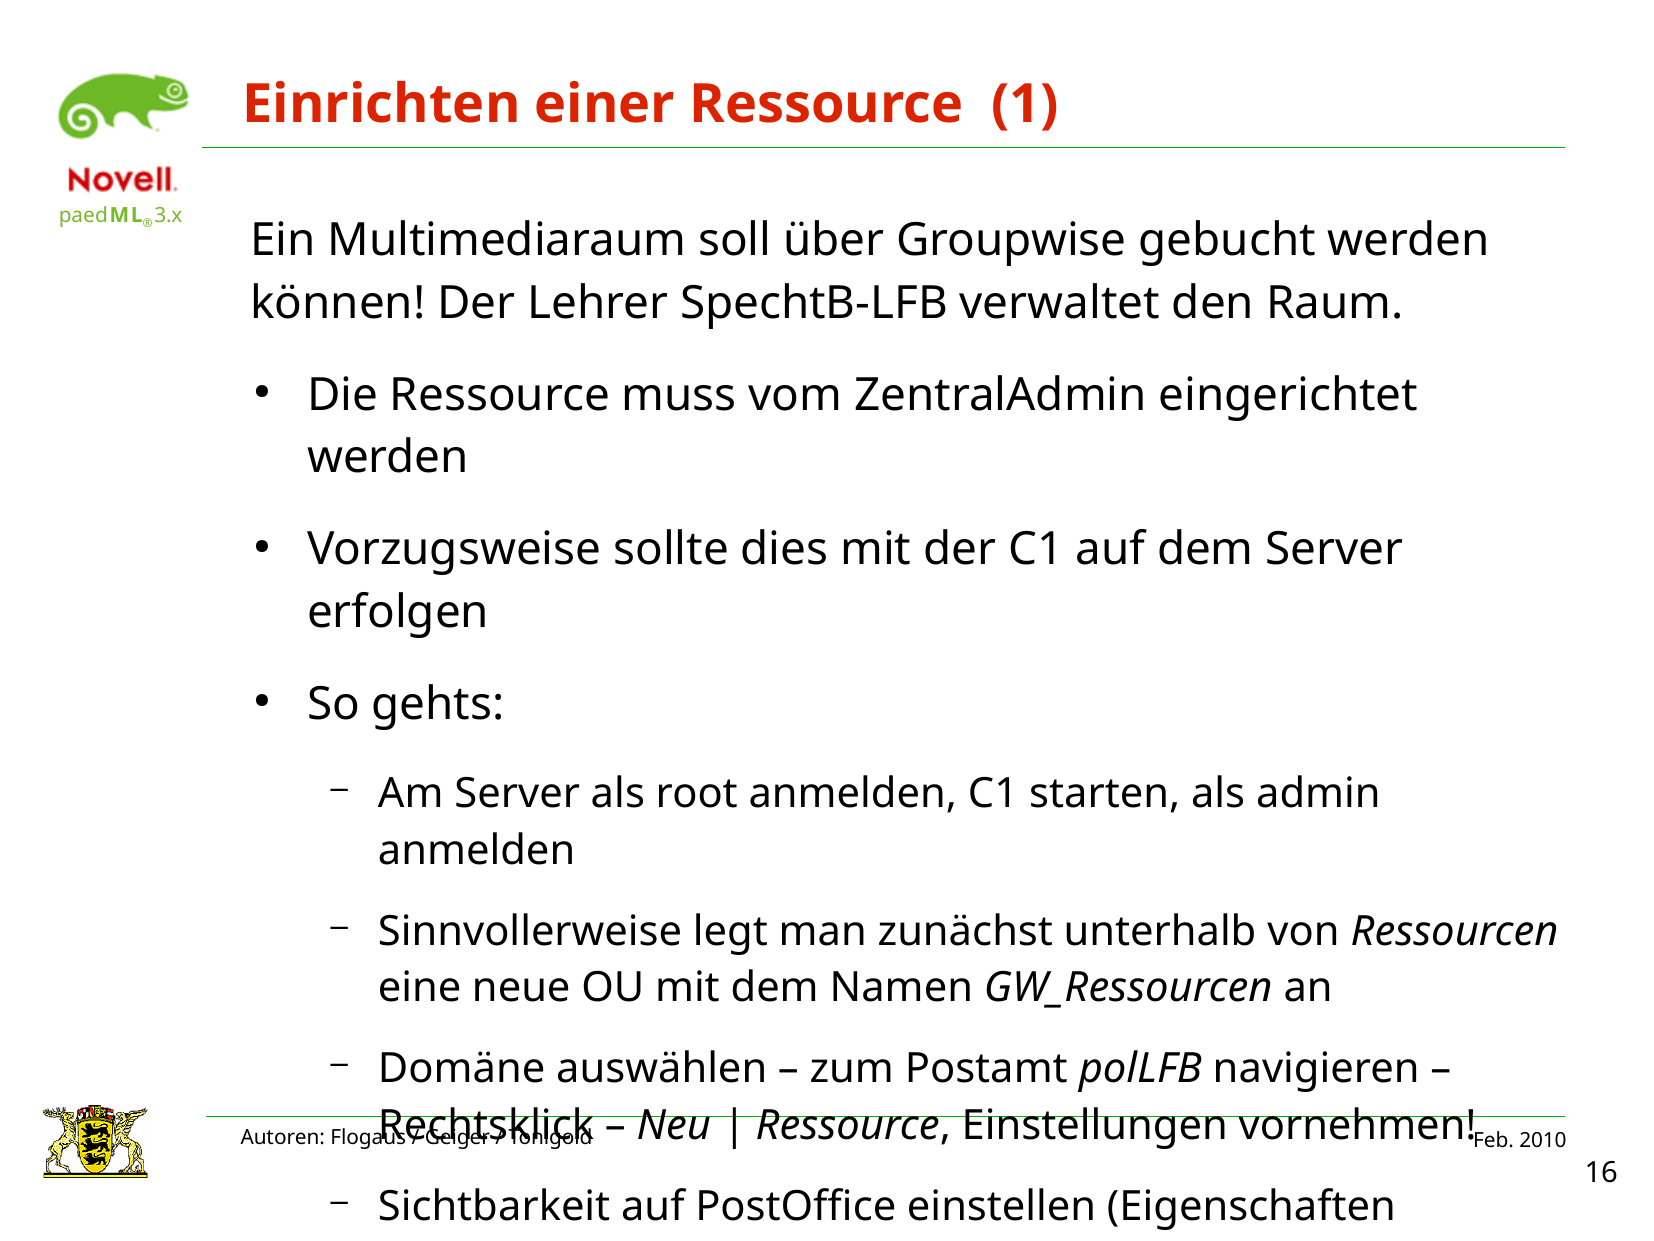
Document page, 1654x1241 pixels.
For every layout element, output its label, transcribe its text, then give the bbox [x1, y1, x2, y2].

title Einrichten einer Ressource (1) [242, 68, 1577, 135]
list Ein Multimediaraum soll über Groupwise gebucht werden können! Der Lehrer SpechtB-LFB verwaltet den Raum. Die Ressource muss vom ZentralAdmin eingerichtet werden Vorzugsweise sollte dies mit der C1 auf dem Server erfolgen So gehts: Am Server als root anmelden, C1 starten, als admin anmelden Sinnvollerweise legt man zunächst unterhalb von Ressourcen eine neue OU mit dem Namen GW_Ressourcen an Domäne auswählen – zum Postamt polLFB navigieren – Rechtsklick – Neu | Ressource, Einstellungen vornehmen! Sichtbarkeit auf PostOffice einstellen (Eigenschaften Identification) [236, 206, 1565, 1064]
picture [44, 56, 202, 214]
picture [41, 1104, 148, 1180]
